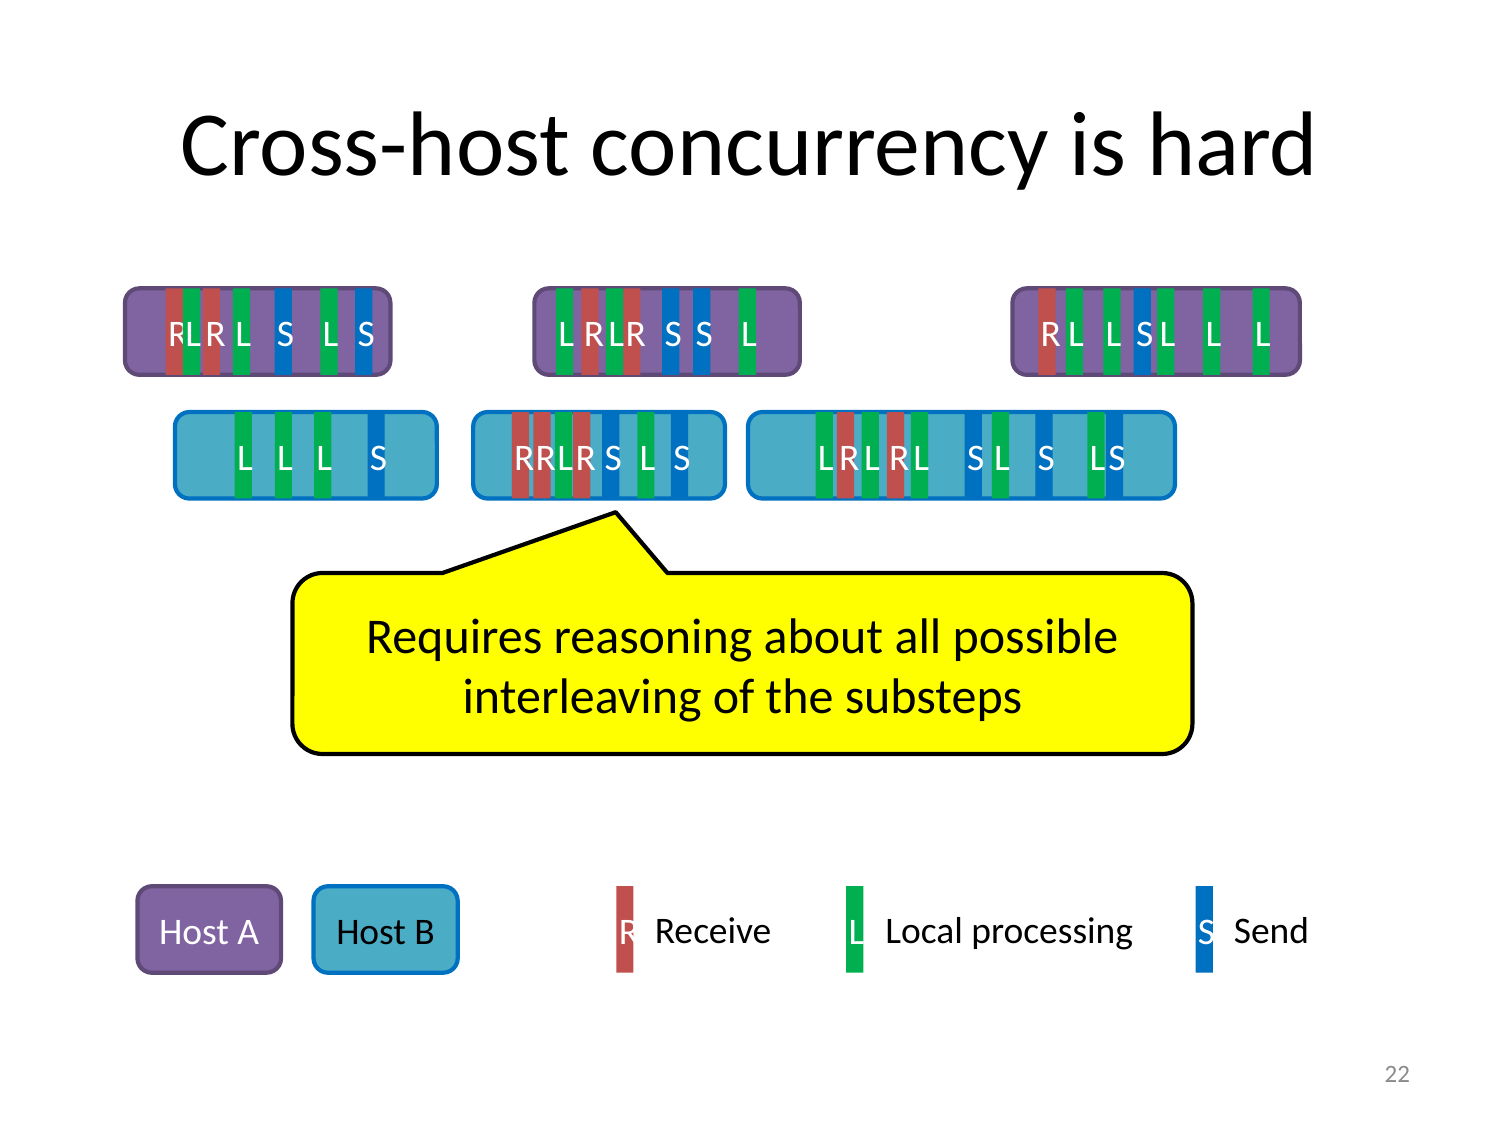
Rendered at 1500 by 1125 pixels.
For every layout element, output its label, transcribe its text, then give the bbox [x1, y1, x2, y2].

text_box [1221, 288, 1252, 375]
text_box [292, 412, 314, 499]
text_box L [1087, 412, 1105, 499]
text_box [1012, 288, 1038, 375]
text_box [373, 288, 391, 375]
text_box [473, 412, 511, 499]
text_box R [616, 886, 634, 973]
text_box L [274, 412, 292, 499]
text_box Requires reasoning about all possible interleaving of the substeps [292, 512, 1193, 755]
text_box R [165, 288, 182, 375]
text_box R [895, 449, 903, 458]
text_box [711, 288, 738, 375]
text_box L [182, 288, 201, 375]
text_box L [1252, 288, 1270, 375]
text_box [855, 412, 861, 499]
text_box [1151, 288, 1157, 375]
text_box L [1203, 288, 1221, 375]
text_box [689, 412, 726, 499]
text_box L [815, 412, 833, 499]
text_box [385, 412, 437, 499]
text_box S [670, 412, 689, 499]
text_box [655, 412, 670, 499]
text_box [879, 412, 886, 499]
text_box [251, 288, 274, 375]
text_box R [573, 412, 591, 499]
text_box [1010, 412, 1035, 499]
text_box R [541, 449, 549, 458]
text_box [534, 288, 555, 375]
text_box [599, 288, 605, 375]
text_box [1056, 288, 1065, 375]
text_box [292, 288, 320, 375]
text_box [982, 412, 991, 499]
text_box S [602, 412, 620, 499]
text_box [1083, 288, 1103, 375]
text_box L [1065, 288, 1083, 375]
text_box Receive [640, 899, 787, 959]
text_box [338, 288, 355, 375]
text_box S [964, 412, 982, 499]
text_box L [846, 886, 864, 973]
text_box L [314, 412, 332, 499]
text_box L [991, 412, 1010, 499]
text_box R [511, 412, 530, 499]
text_box L [861, 412, 879, 499]
text_box L [234, 412, 252, 499]
text_box S [1141, 324, 1151, 335]
text_box R [533, 412, 551, 499]
text_box [756, 288, 800, 375]
text_box [929, 412, 964, 499]
text_box R [624, 288, 641, 375]
text_box S [1195, 886, 1213, 973]
text_box S [693, 288, 711, 375]
text_box L [1103, 288, 1121, 375]
text_box L [910, 412, 929, 499]
text_box R [581, 288, 599, 375]
text_box S [1035, 412, 1053, 499]
text_box S [355, 288, 373, 375]
text_box [1175, 288, 1203, 375]
text_box Host B [313, 886, 458, 973]
text_box R [631, 325, 639, 334]
text_box R [211, 325, 219, 334]
text_box R [886, 412, 905, 499]
text_box [620, 412, 637, 499]
text_box R [845, 449, 853, 458]
text_box L [637, 412, 655, 499]
text_box S [367, 412, 385, 499]
text_box [591, 412, 602, 499]
text_box L [555, 288, 574, 375]
text_box Host A [137, 886, 282, 973]
text_box [332, 412, 367, 499]
title Cross-host concurrency is hard [75, 45, 1425, 233]
text_box [1124, 412, 1176, 499]
text_box [641, 288, 662, 375]
text_box R [1046, 325, 1054, 334]
text_box R [203, 288, 221, 375]
text_box [905, 412, 910, 499]
text_box S [1105, 412, 1124, 499]
text_box R [520, 449, 528, 458]
text_box R [581, 449, 589, 458]
text_box S [662, 288, 680, 375]
text_box L [738, 288, 756, 375]
text_box [680, 288, 693, 375]
text_box L [554, 412, 573, 499]
text_box L [1157, 288, 1175, 375]
text_box [1121, 288, 1133, 375]
text_box L [605, 288, 624, 375]
text_box [747, 412, 815, 499]
text_box Local processing [870, 899, 1149, 959]
text_box [124, 288, 165, 375]
text_box S [274, 288, 292, 375]
text_box [1270, 288, 1300, 375]
text_box L [232, 288, 251, 375]
text_box R [624, 923, 632, 932]
text_box [174, 412, 234, 499]
text_box Send [1219, 899, 1325, 959]
text_box R [174, 325, 182, 334]
text_box [221, 288, 232, 375]
slide_number <number> [1074, 1042, 1425, 1103]
text_box R [836, 412, 855, 499]
text_box R [589, 325, 597, 334]
text_box [1053, 412, 1087, 499]
text_box L [320, 288, 338, 375]
text_box R [1038, 288, 1056, 375]
text_box [574, 288, 581, 375]
text_box S [972, 448, 982, 459]
text_box S [1133, 288, 1151, 375]
text_box [252, 412, 274, 499]
